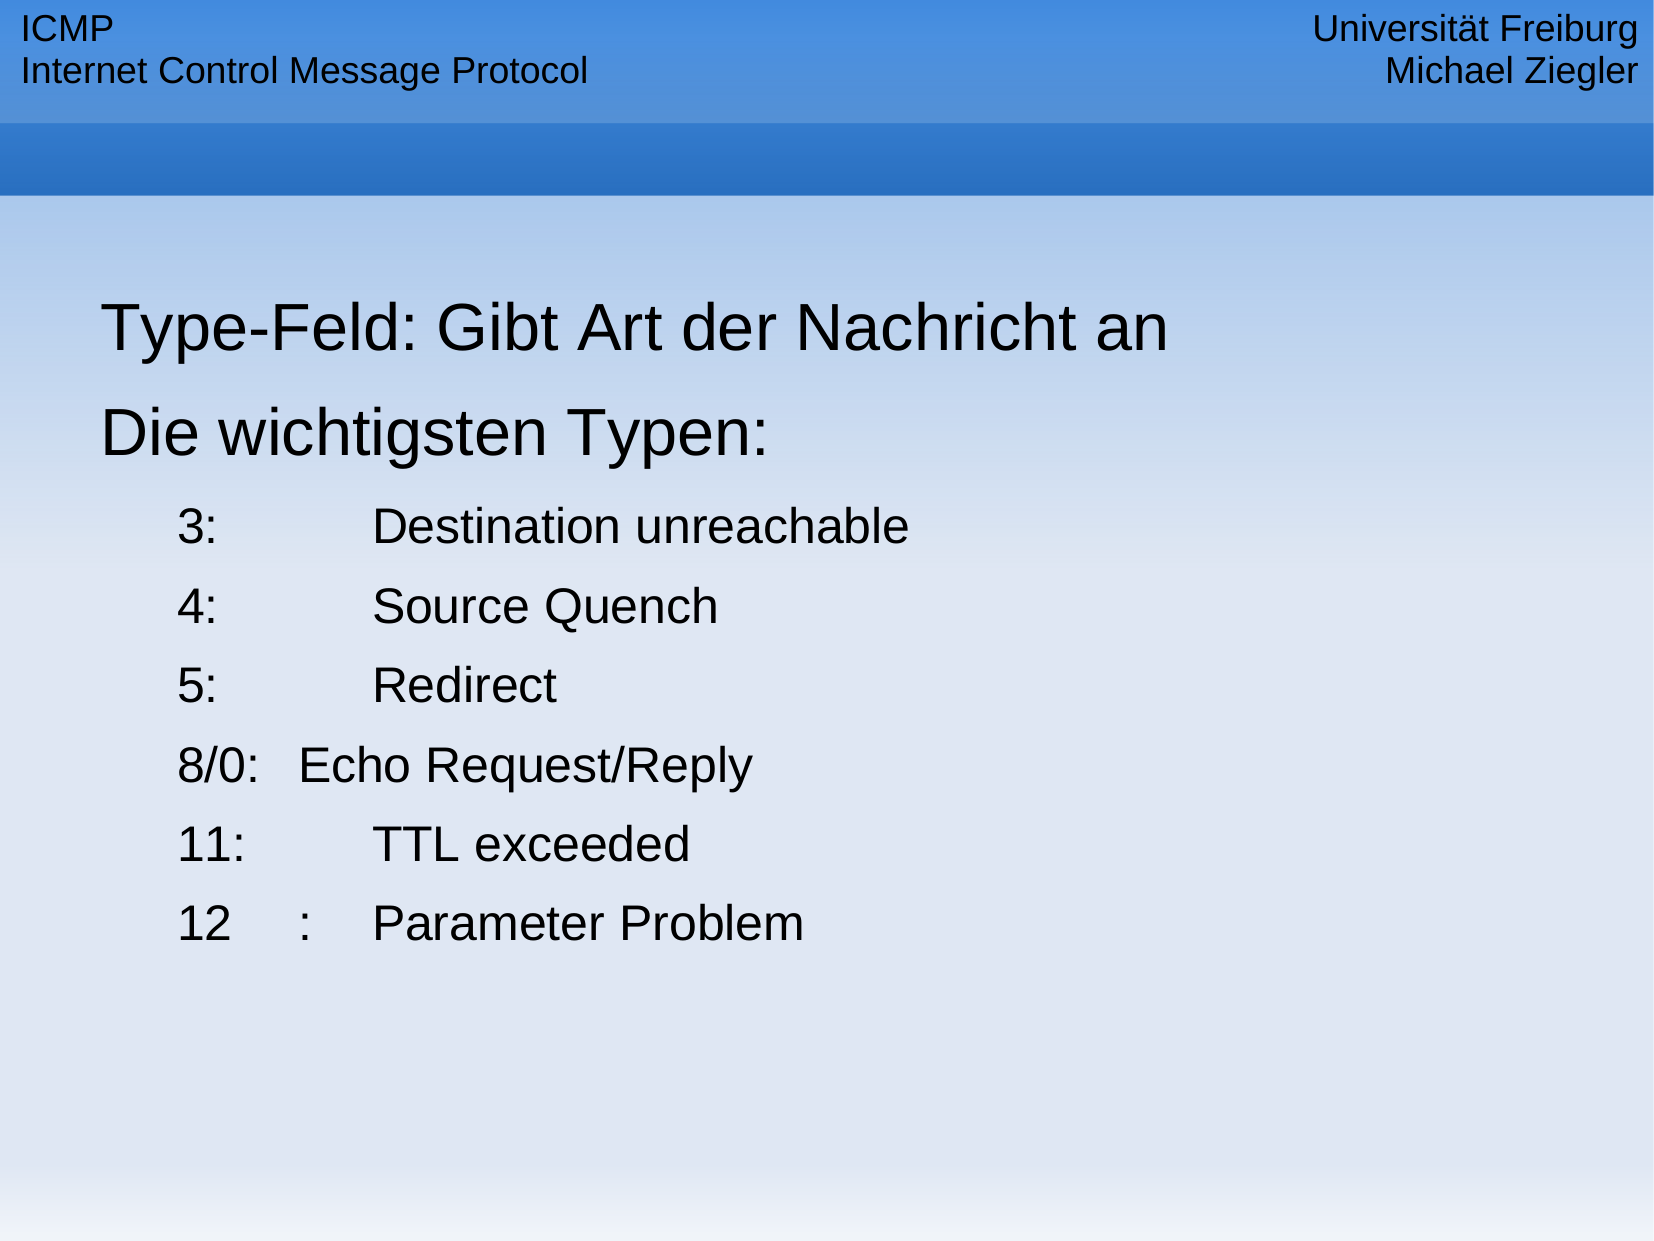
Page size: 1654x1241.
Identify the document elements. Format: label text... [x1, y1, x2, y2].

text_box ICMP Internet Control Message Protocol [5, 0, 715, 183]
picture [0, 0, 1654, 1241]
text_box Universität Freiburg Michael Ziegler [1210, 0, 1654, 183]
list Type-Feld: Gibt Art der Nachricht an Die wichtigsten Typen: 3: Destination unreachable 4: Source Quench 5: Redirect 8/0: Echo Request/Reply 11: TTL exceeded 12 : Parameter Problem [82, 290, 1571, 1112]
